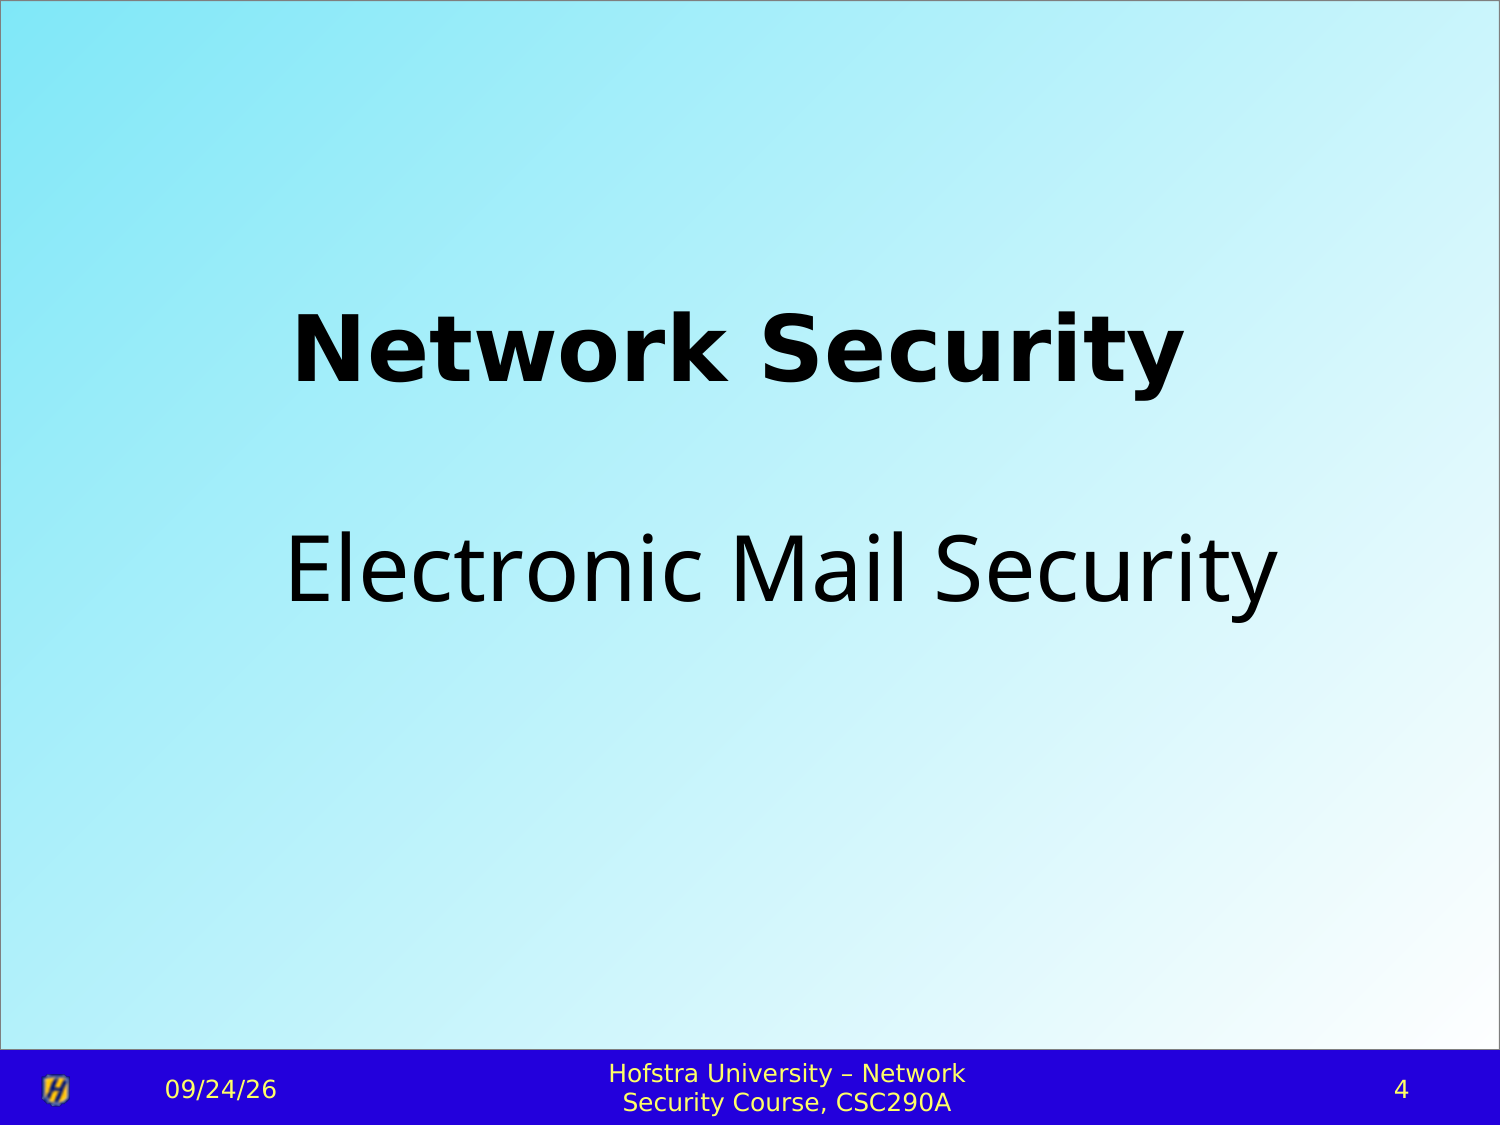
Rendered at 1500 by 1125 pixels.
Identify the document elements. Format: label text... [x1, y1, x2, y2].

title Network Security [99, 285, 1379, 412]
picture [37, 1072, 76, 1110]
text_box Electronic Mail Security [99, 524, 1463, 637]
